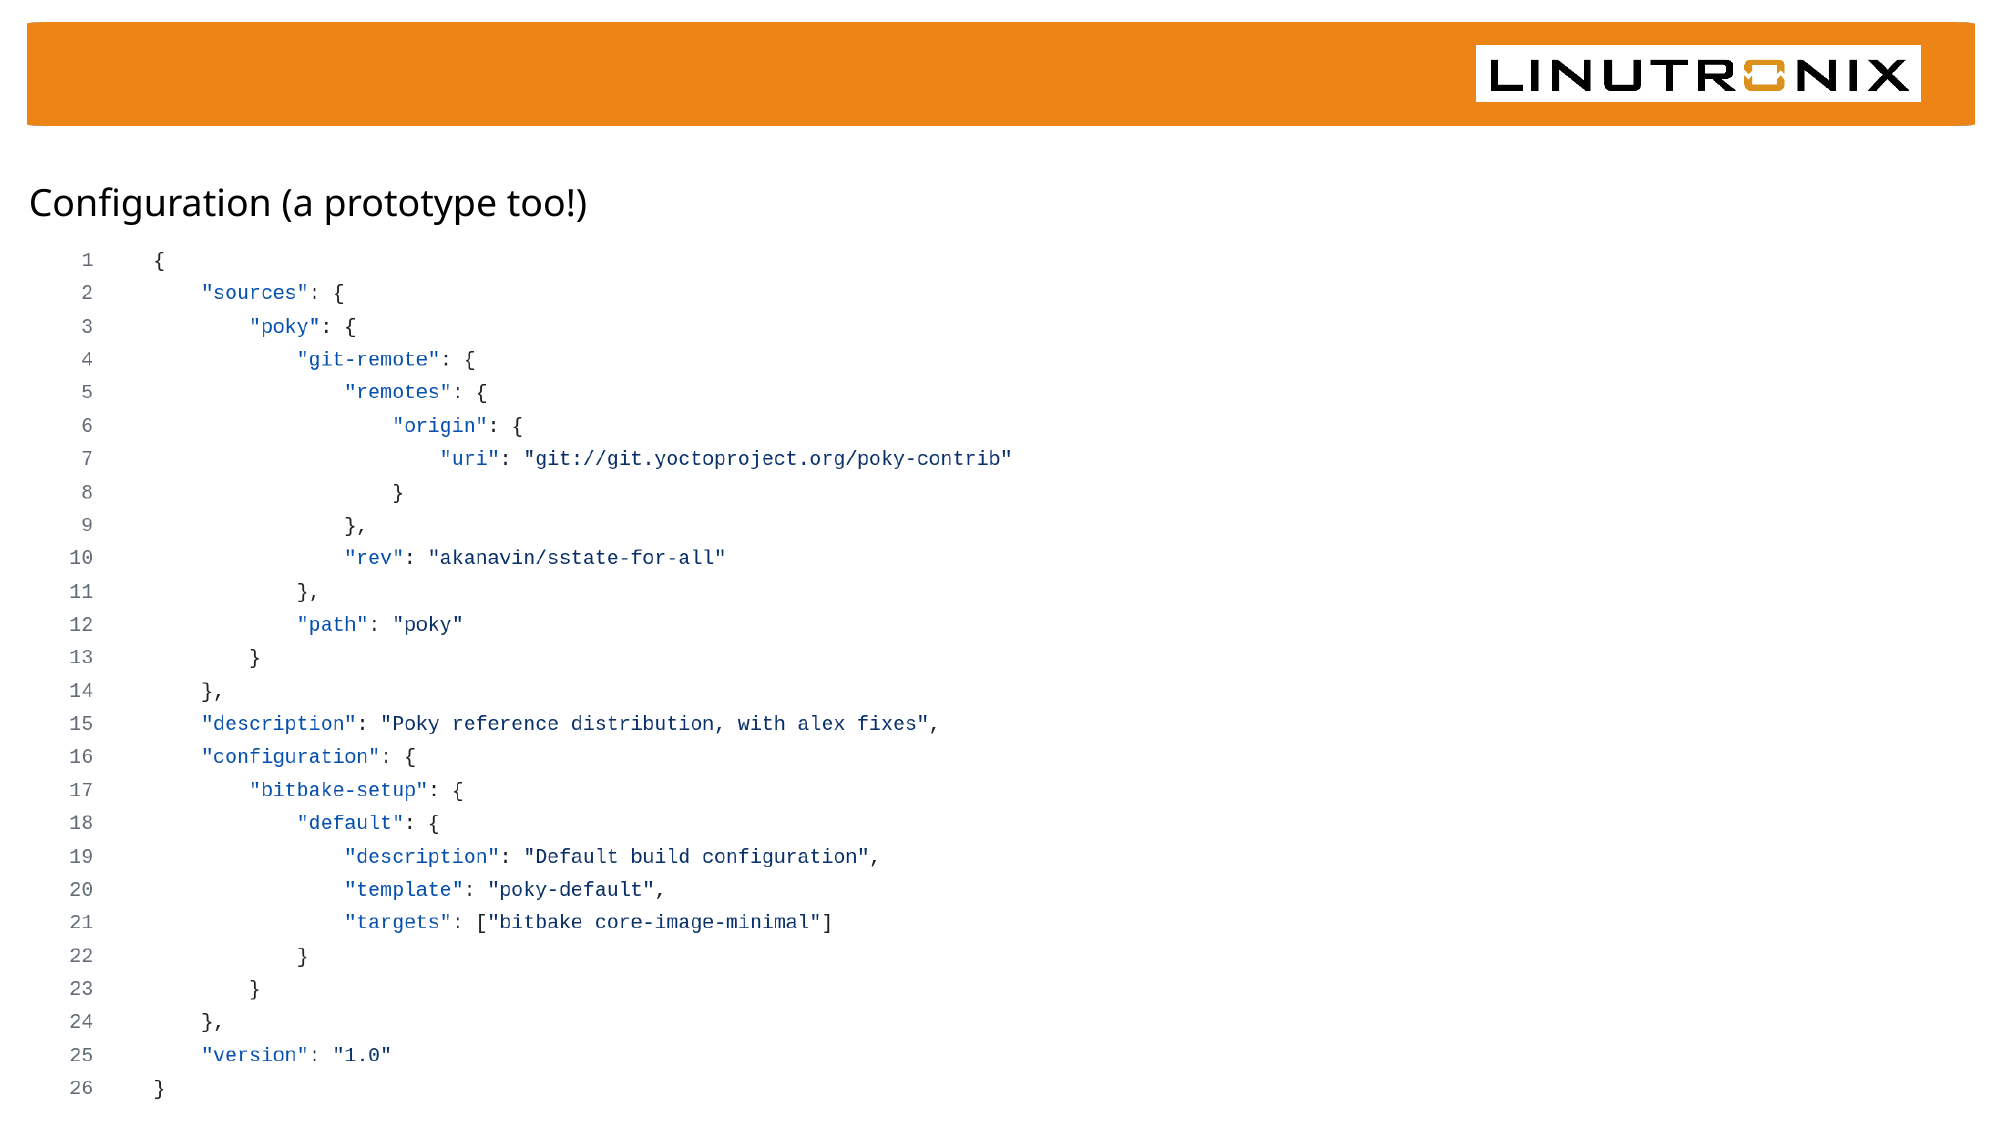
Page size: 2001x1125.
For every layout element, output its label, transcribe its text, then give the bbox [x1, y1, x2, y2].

picture [27, 22, 1975, 126]
title Configuration (a prototype too!) [28, 137, 1975, 268]
picture [28, 243, 1420, 1112]
